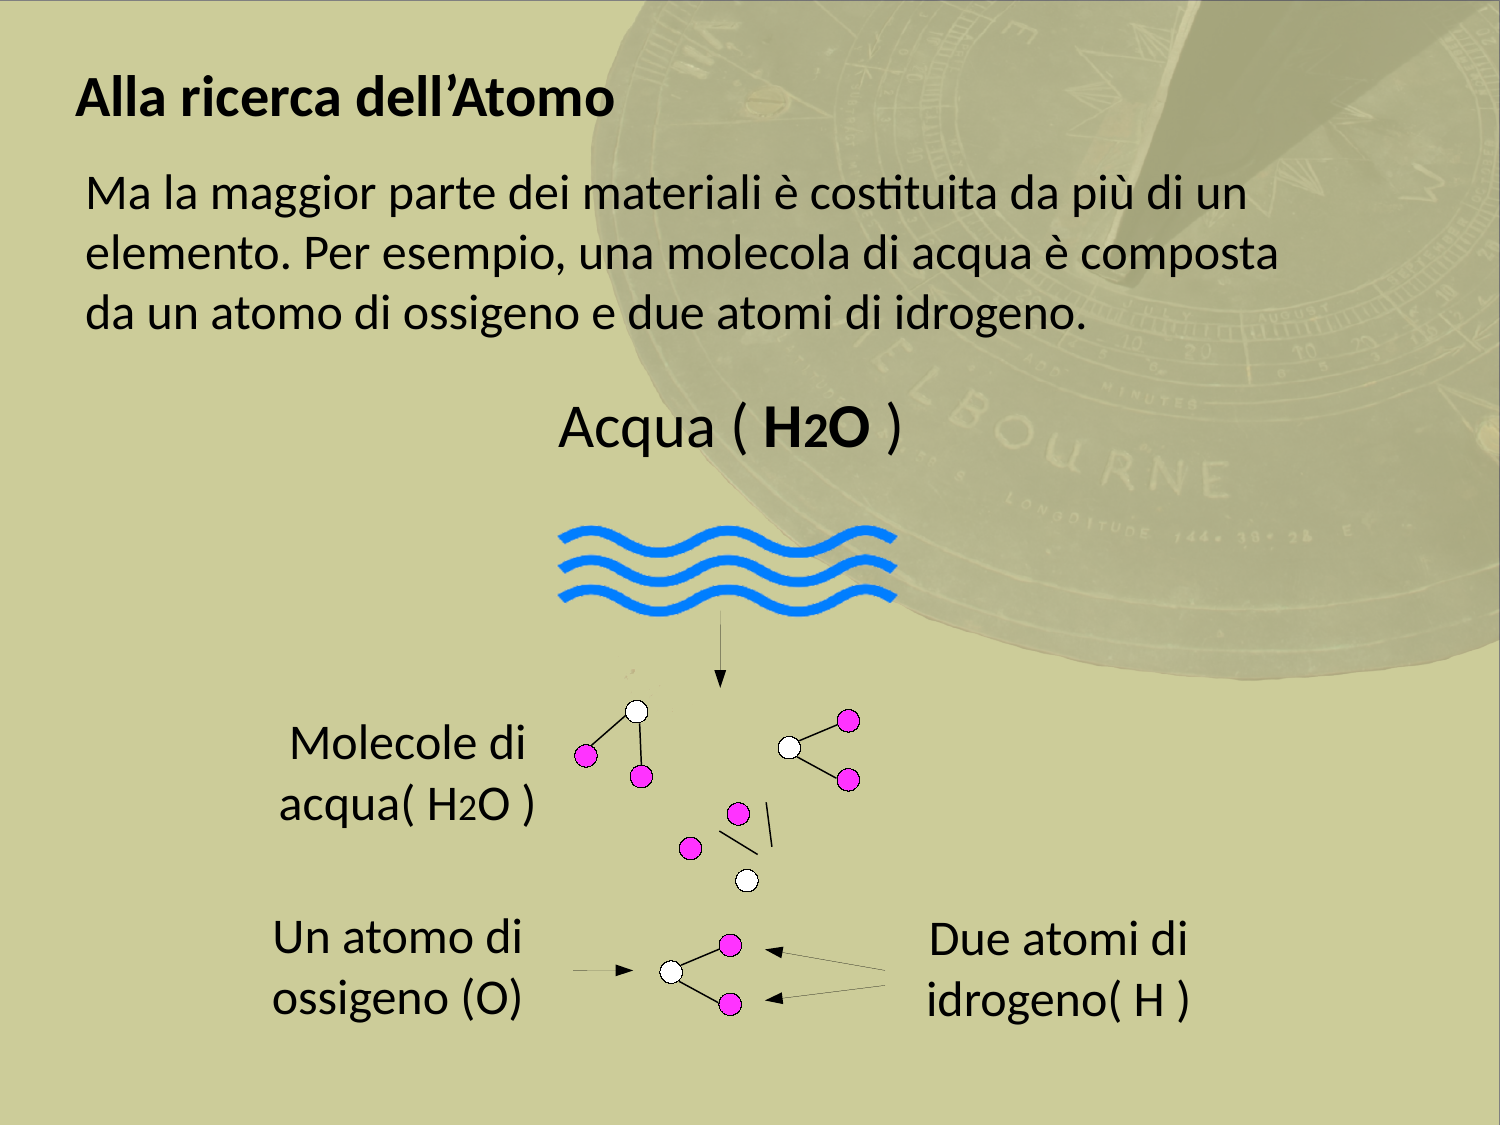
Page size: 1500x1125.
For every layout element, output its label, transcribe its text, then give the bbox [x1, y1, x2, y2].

text_box [574, 744, 598, 768]
text_box [659, 960, 683, 984]
text_box [778, 736, 801, 759]
title Alla ricerca dell’Atomo [75, 56, 642, 120]
text_box [625, 700, 648, 723]
text_box [718, 993, 742, 1016]
text_box [630, 765, 653, 788]
text_box [837, 768, 860, 792]
text_box [735, 869, 759, 892]
text_box Acqua ( H2O ) [542, 383, 921, 470]
text_box [679, 837, 702, 860]
text_box [719, 934, 742, 957]
text_box Ma la maggior parte dei materiali è costituita da più di un elemento. Per esempio, una molecola di acqua è composta da un atomo di ossigeno e due atomi di idrogeno. [70, 151, 1345, 349]
text_box Molecole di acqua( H2O ) [270, 704, 546, 835]
text_box Due atomi di idrogeno( H ) [902, 899, 1216, 1031]
text_box [727, 802, 750, 826]
text_box Un atomo di ossigeno (O) [237, 898, 558, 1030]
picture [550, 432, 903, 686]
text_box [837, 709, 860, 733]
